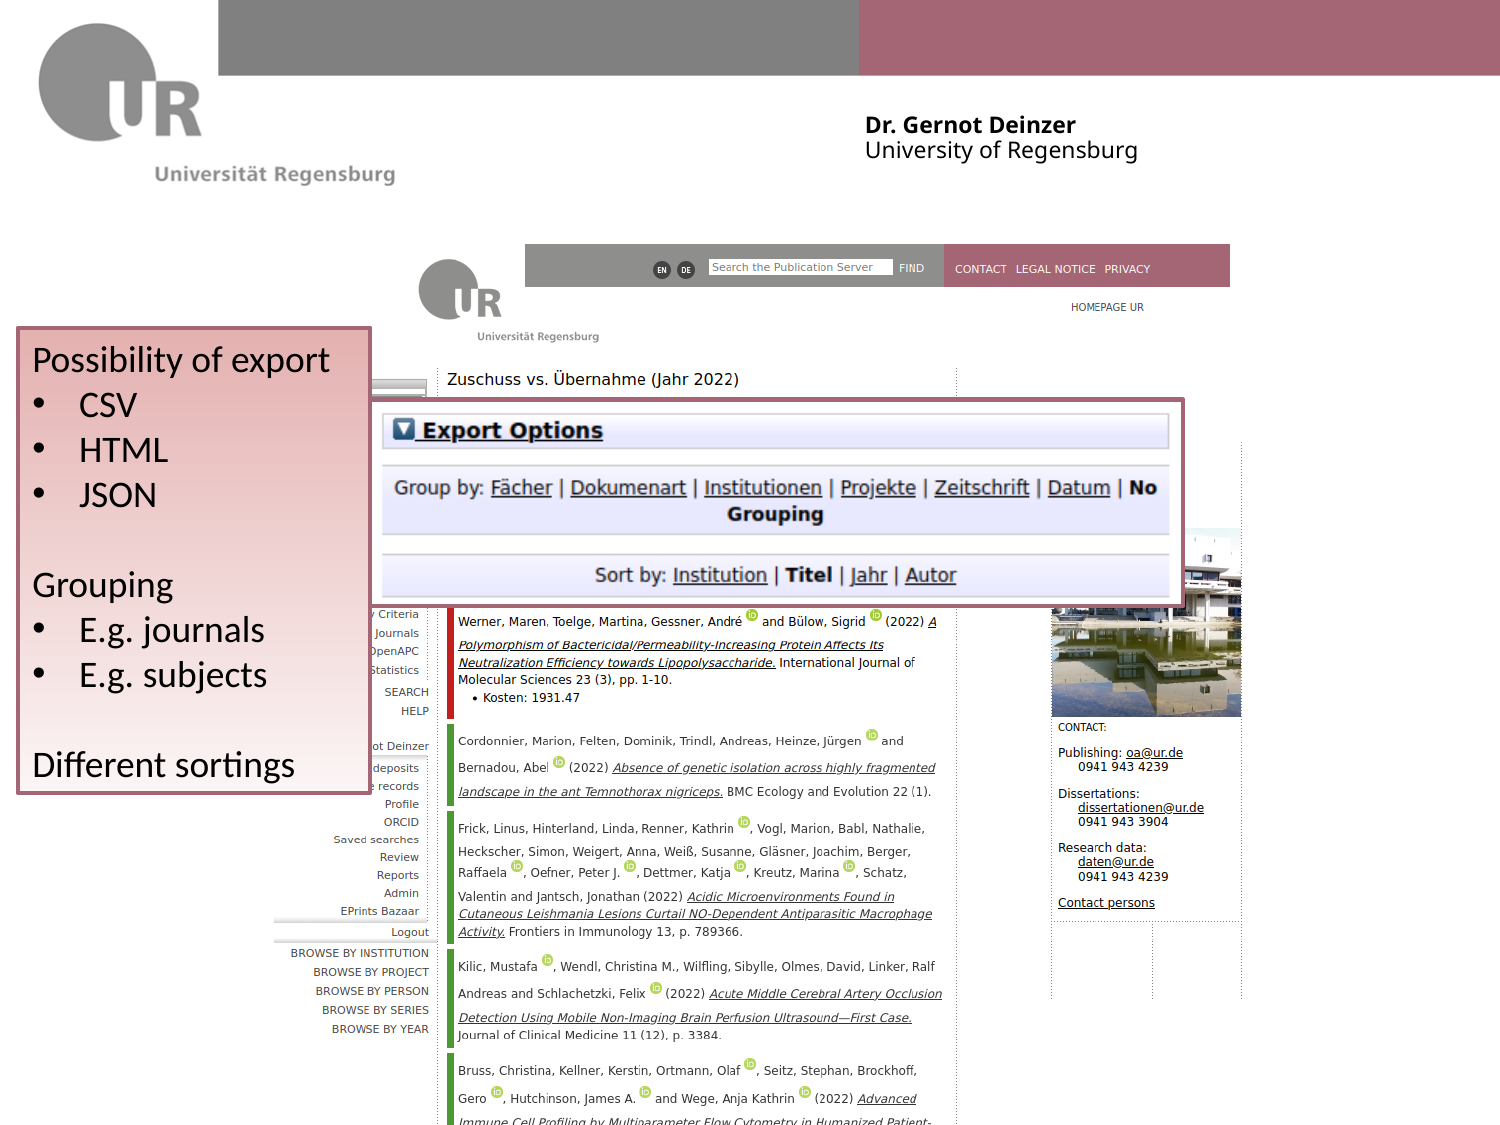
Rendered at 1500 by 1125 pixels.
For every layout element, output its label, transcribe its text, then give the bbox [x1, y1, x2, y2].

text_box Possibility of export CSV HTML JSON Grouping E.g. journals E.g. subjects Different sortings [17, 327, 371, 793]
picture [274, 244, 1278, 1125]
picture [17, 18, 419, 209]
picture [371, 401, 1182, 604]
